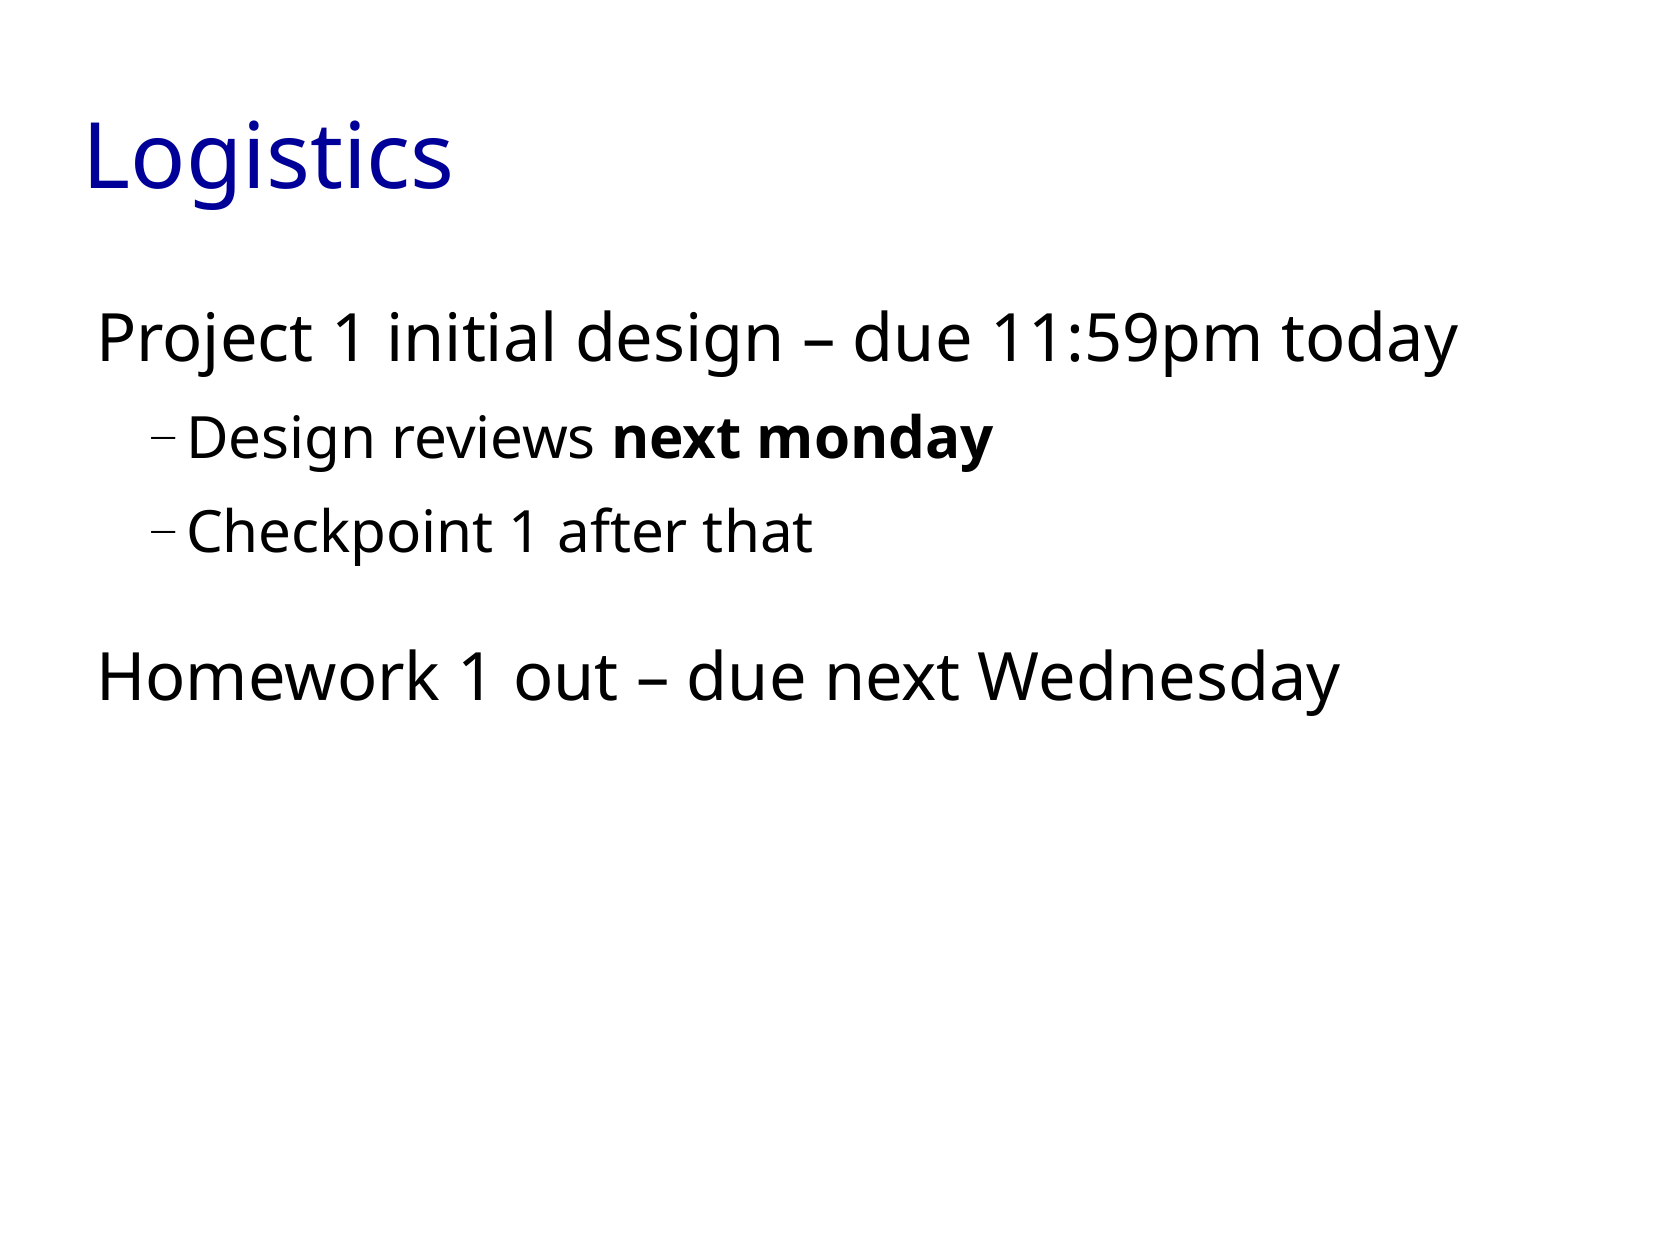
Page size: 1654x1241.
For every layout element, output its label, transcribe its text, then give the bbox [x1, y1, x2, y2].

title Logistics [82, 49, 1571, 257]
list Project 1 initial design – due 11:59pm today Design reviews next monday Checkpoint 1 after that Homework 1 out – due next Wednesday [60, 290, 1571, 1096]
